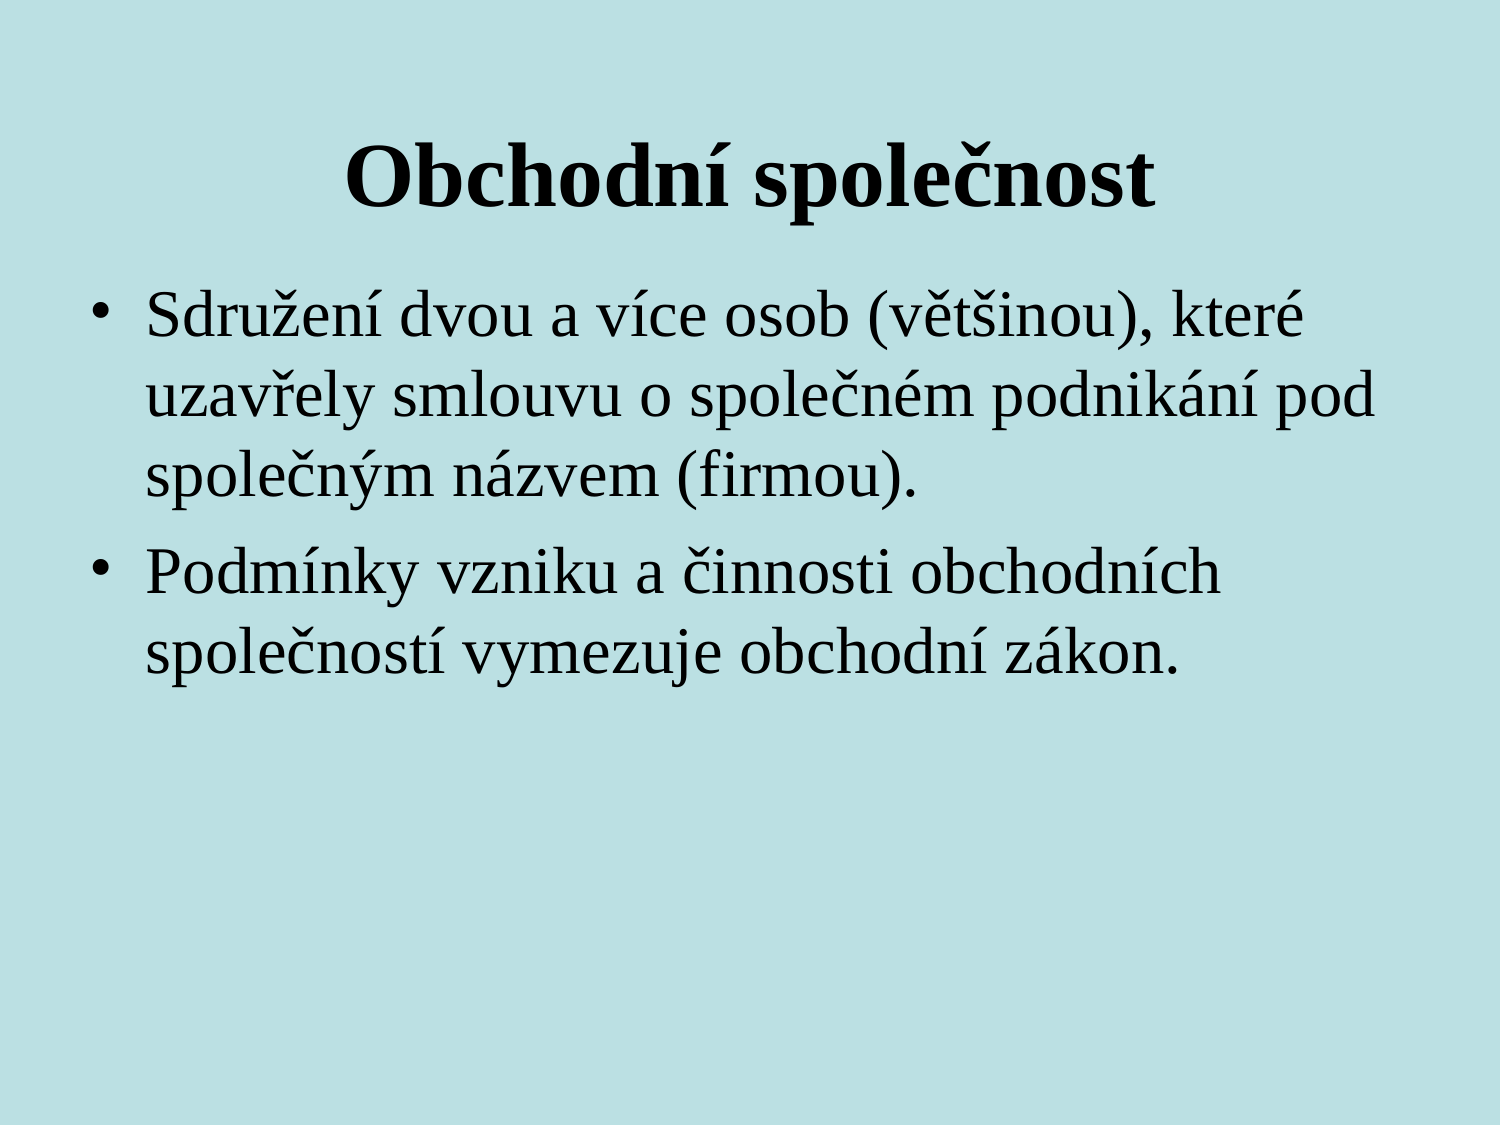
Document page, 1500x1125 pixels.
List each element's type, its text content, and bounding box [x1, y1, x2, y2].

title Obchodní společnost [75, 44, 1426, 233]
list Sdružení dvou a více osob (většinou), které uzavřely smlouvu o společném podnikání pod společným názvem (firmou). Podmínky vzniku a činnosti obchodních společností vymezuje obchodní zákon. [75, 262, 1426, 1006]
